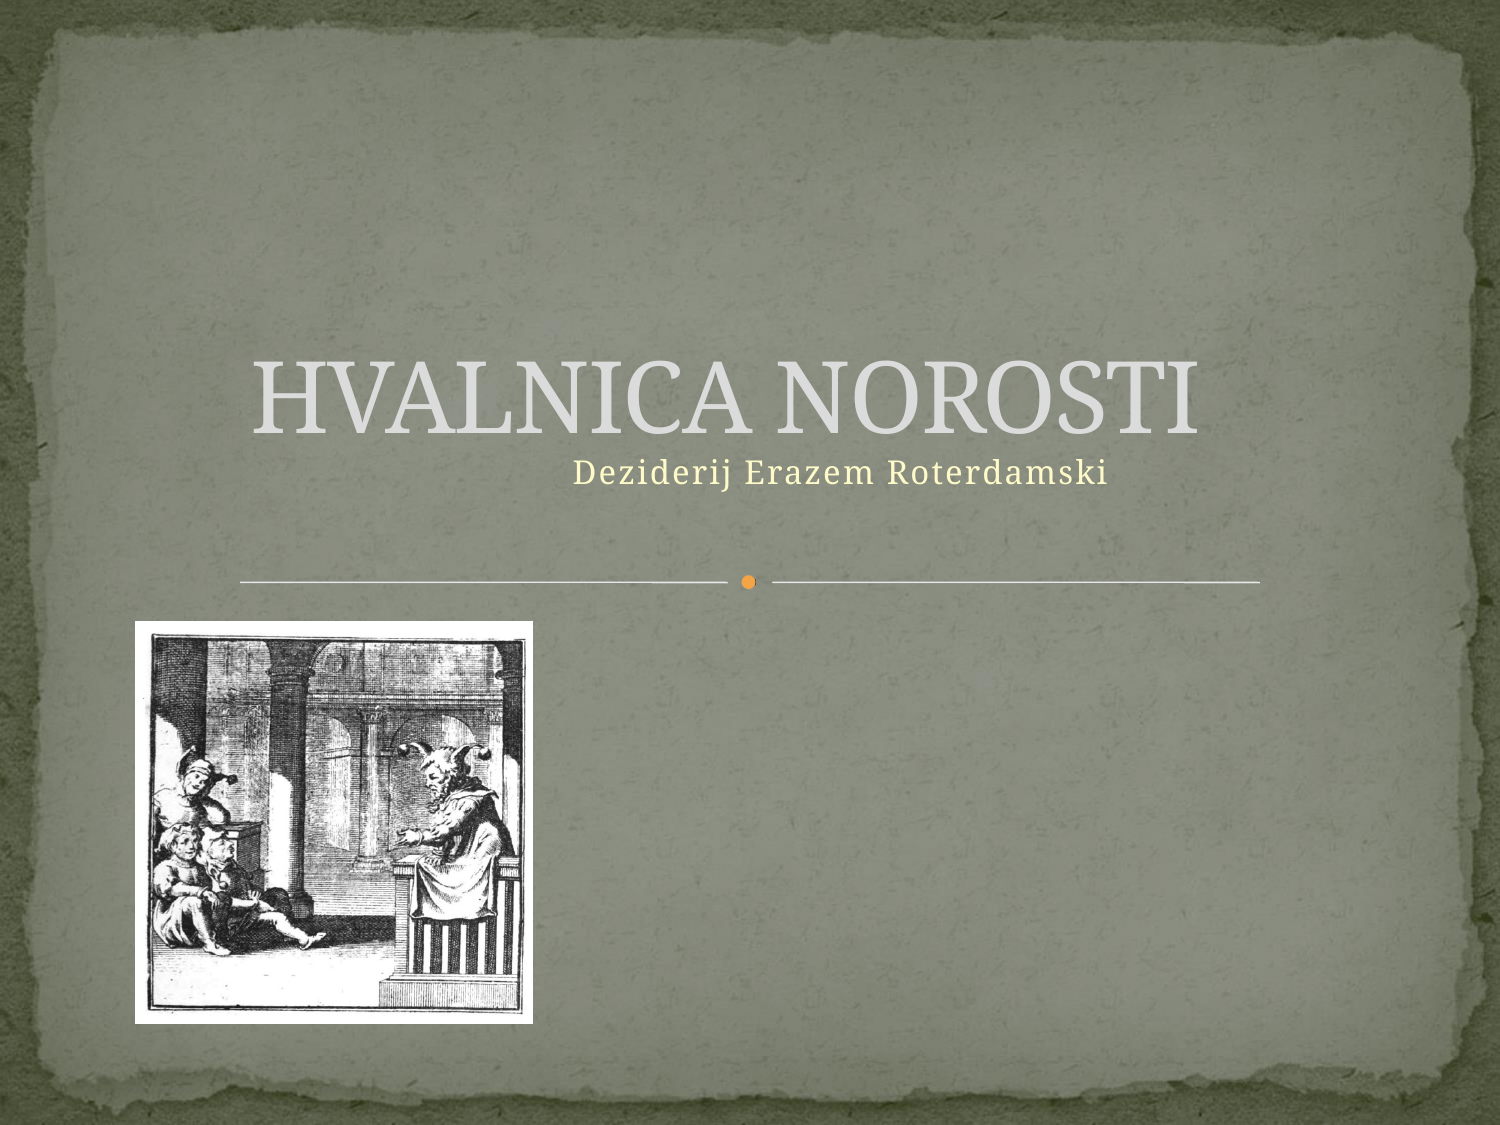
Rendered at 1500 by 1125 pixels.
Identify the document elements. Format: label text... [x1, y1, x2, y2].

subtitle Deziderij Erazem Roterdamski [159, 444, 1500, 632]
title HVALNICA NOROSTI [88, 219, 1364, 461]
picture [0, 0, 1500, 1125]
